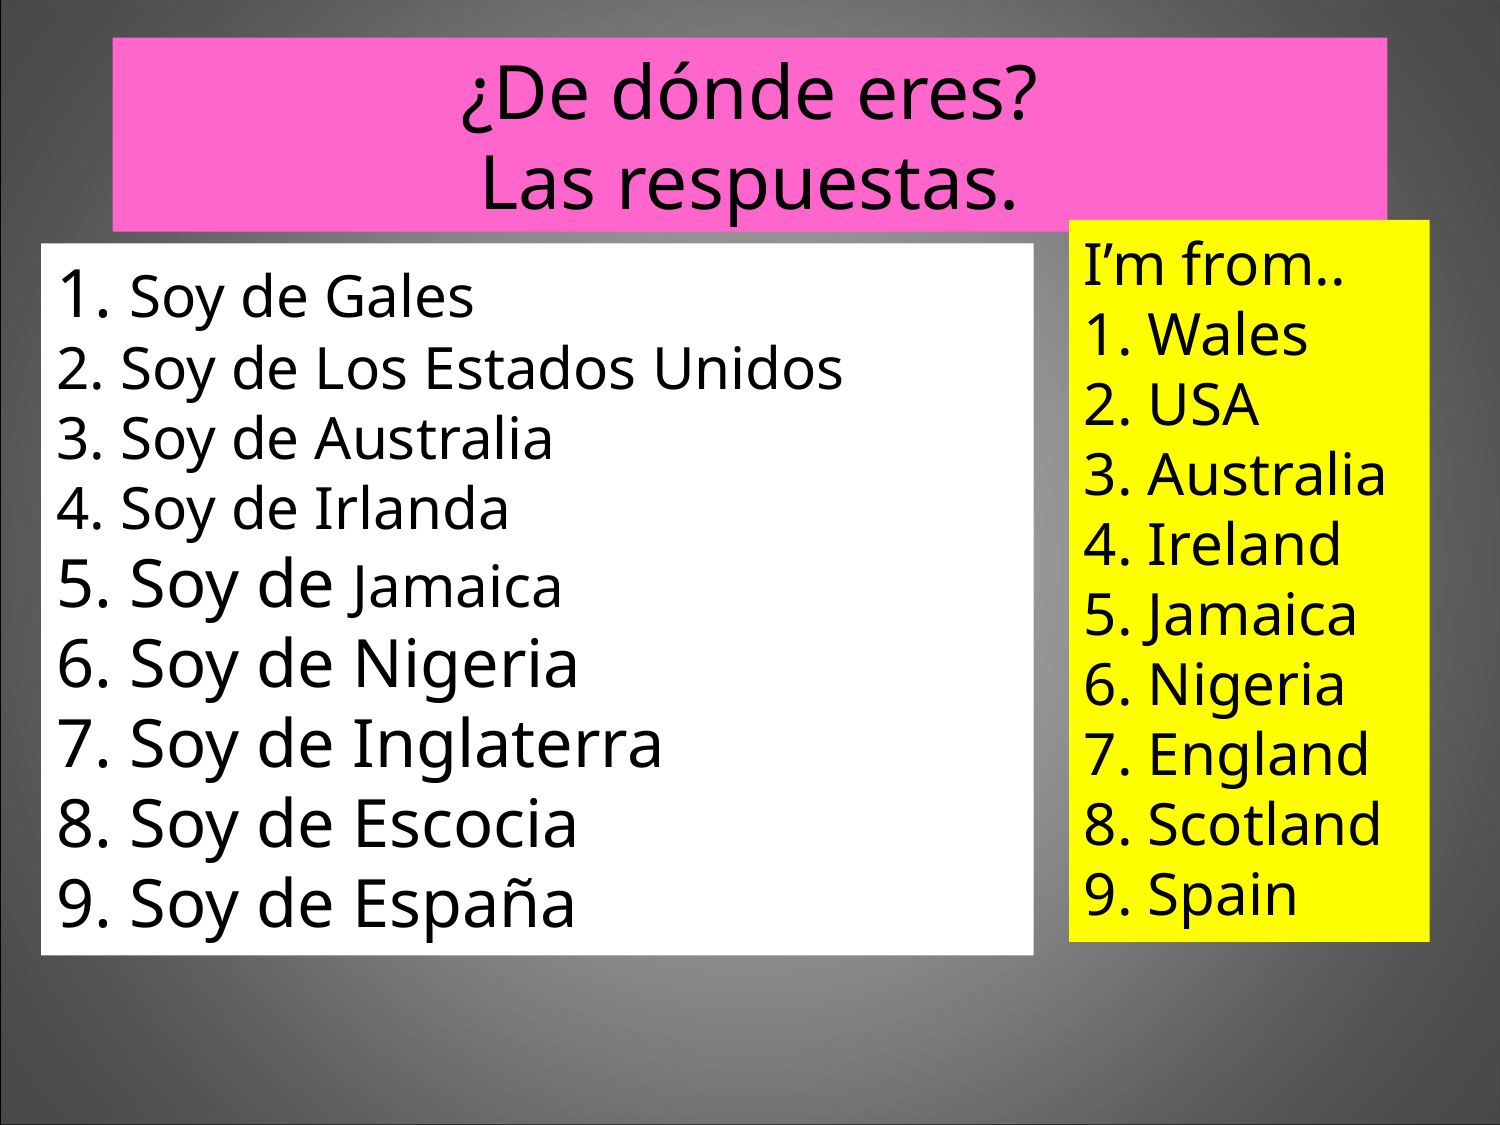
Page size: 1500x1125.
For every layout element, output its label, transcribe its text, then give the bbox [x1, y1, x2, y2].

picture [0, 0, 1500, 1125]
text_box 1. Soy de Gales 2. Soy de Los Estados Unidos 3. Soy de Australia 4. Soy de Irlanda 5. Soy de Jamaica 6. Soy de Nigeria 7. Soy de Inglaterra 8. Soy de Escocia 9. Soy de España [41, 243, 1034, 956]
text_box I’m from.. 1. Wales 2. USA 3. Australia 4. Ireland 5. Jamaica 6. Nigeria 7. England 8. Scotland 9. Spain [1069, 219, 1430, 942]
title ¿De dónde eres? Las respuestas. [112, 37, 1388, 232]
